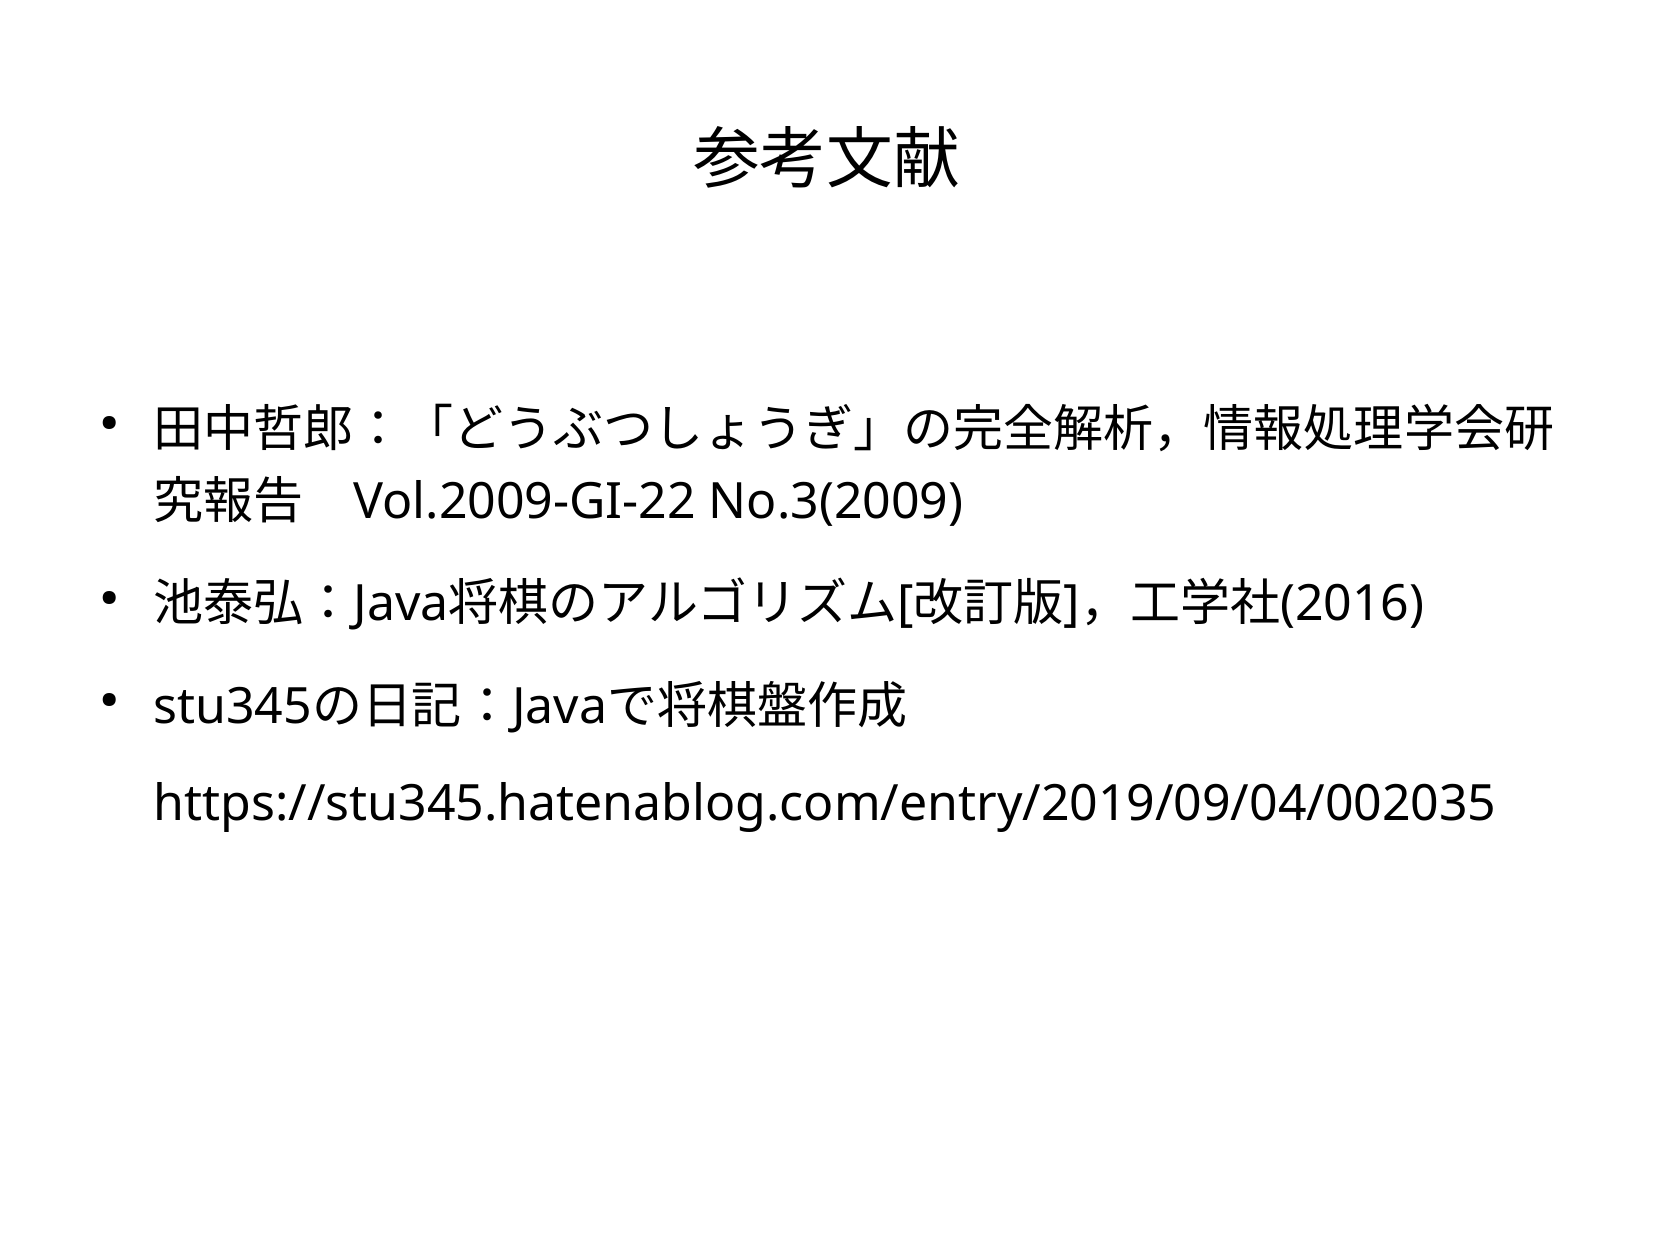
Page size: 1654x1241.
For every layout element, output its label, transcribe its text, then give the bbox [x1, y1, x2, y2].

title 参考文献 [82, 49, 1571, 257]
list 田中哲郎：「どうぶつしょうぎ」の完全解析，情報処理学会研究報告 Vol.2009-GI-22 No.3(2009) 池泰弘：Java将棋のアルゴリズム[改訂版]，工学社(2016) stu345の日記：Javaで将棋盤作成 https://stu345.hatenablog.com/entry/2019/09/04/002035 [82, 290, 1571, 1109]
